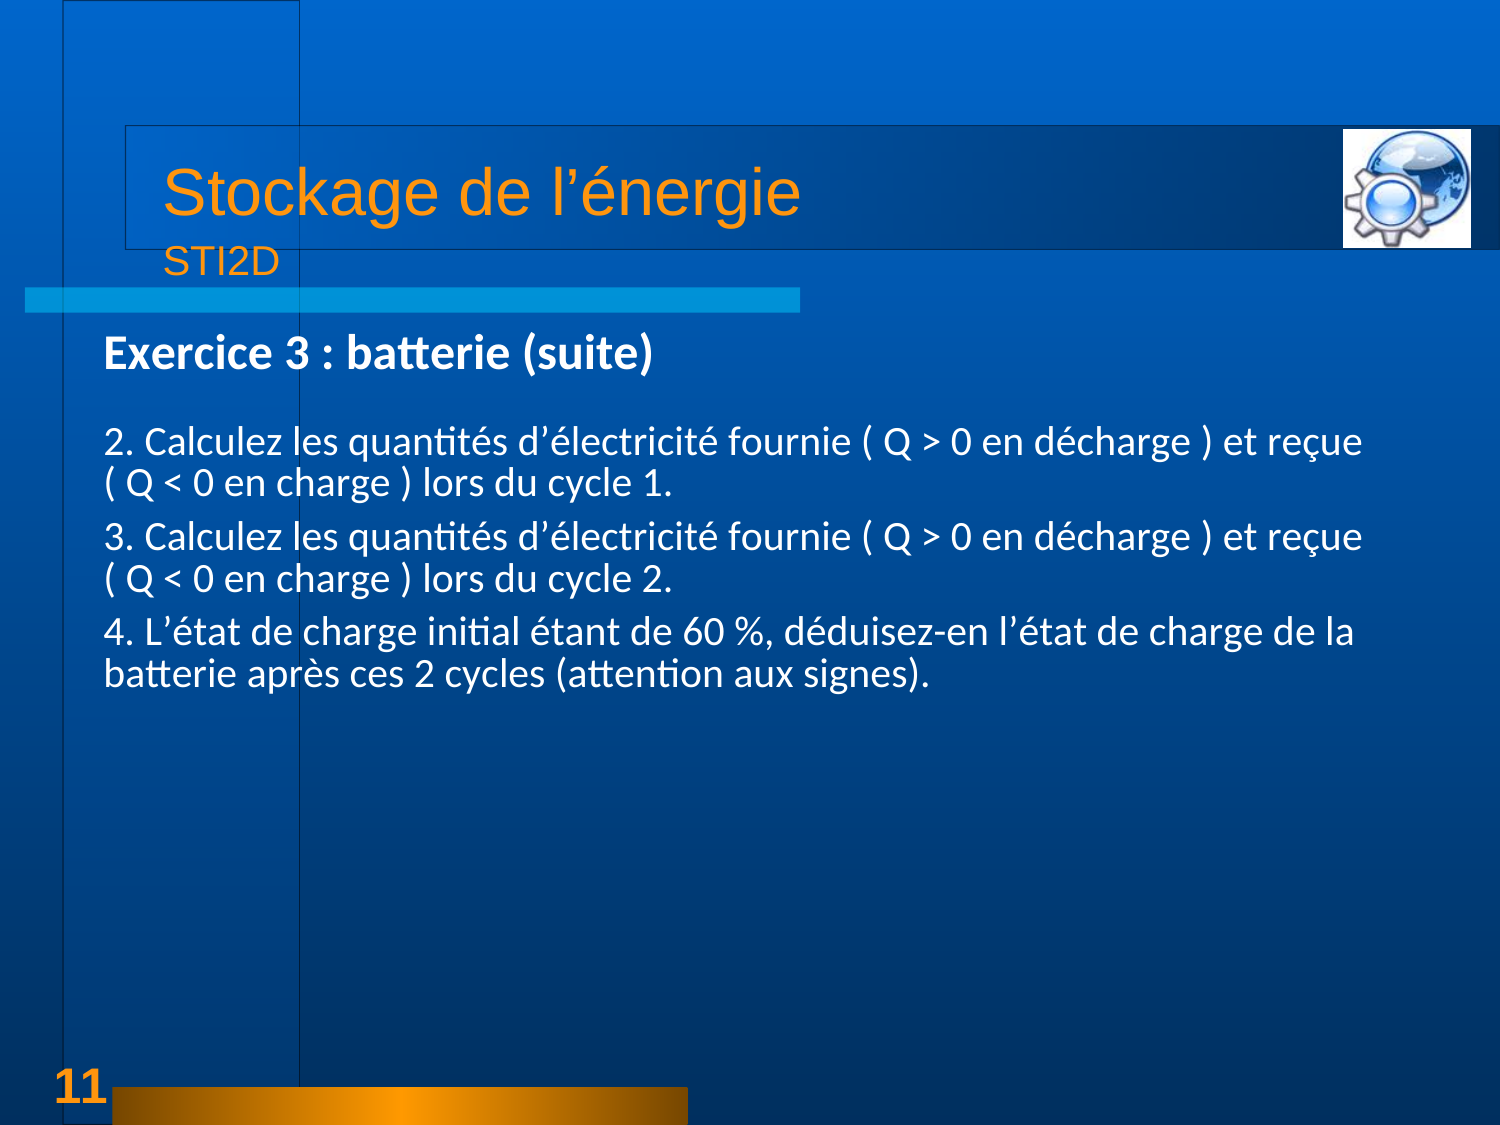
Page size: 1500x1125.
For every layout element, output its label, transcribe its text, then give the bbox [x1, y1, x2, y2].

text_box Exercice 3 : batterie (suite) Calculez les quantités d’électricité fournie ( Q > 0 en décharge ) et reçue ( Q < 0 en charge ) lors du cycle 1. Calculez les quantités d’électricité fournie ( Q > 0 en décharge ) et reçue ( Q < 0 en charge ) lors du cycle 2. L’état de charge initial étant de 60 %, déduisez-en l’état de charge de la batterie après ces 2 cycles (attention aux signes). [88, 324, 1436, 1010]
picture [1343, 129, 1471, 248]
